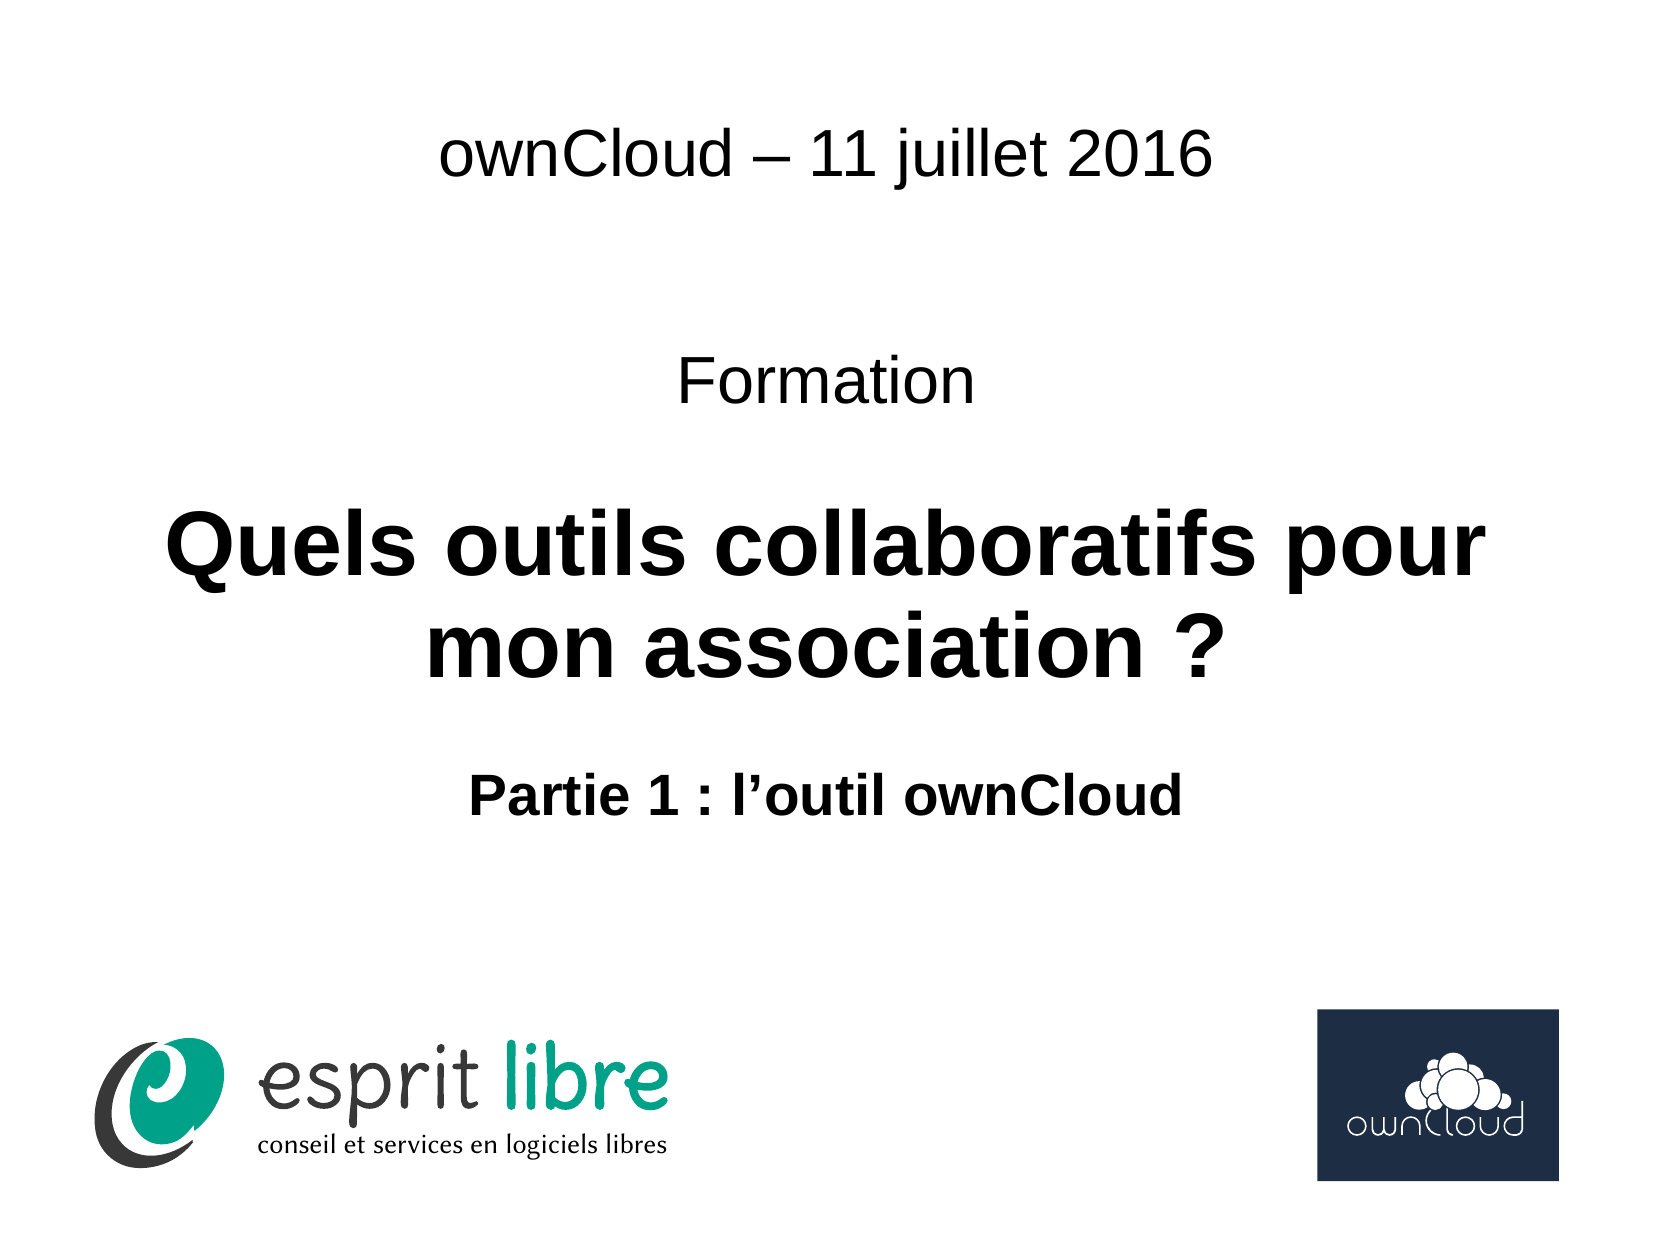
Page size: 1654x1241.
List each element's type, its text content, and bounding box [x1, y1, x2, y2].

picture [1317, 1009, 1559, 1182]
text_box Formation Quels outils collaboratifs pour mon association ? Partie 1 : l’outil ownCloud [82, 225, 1571, 945]
picture [73, 1035, 686, 1171]
title ownCloud – 11 juillet 2016 [82, 49, 1571, 225]
